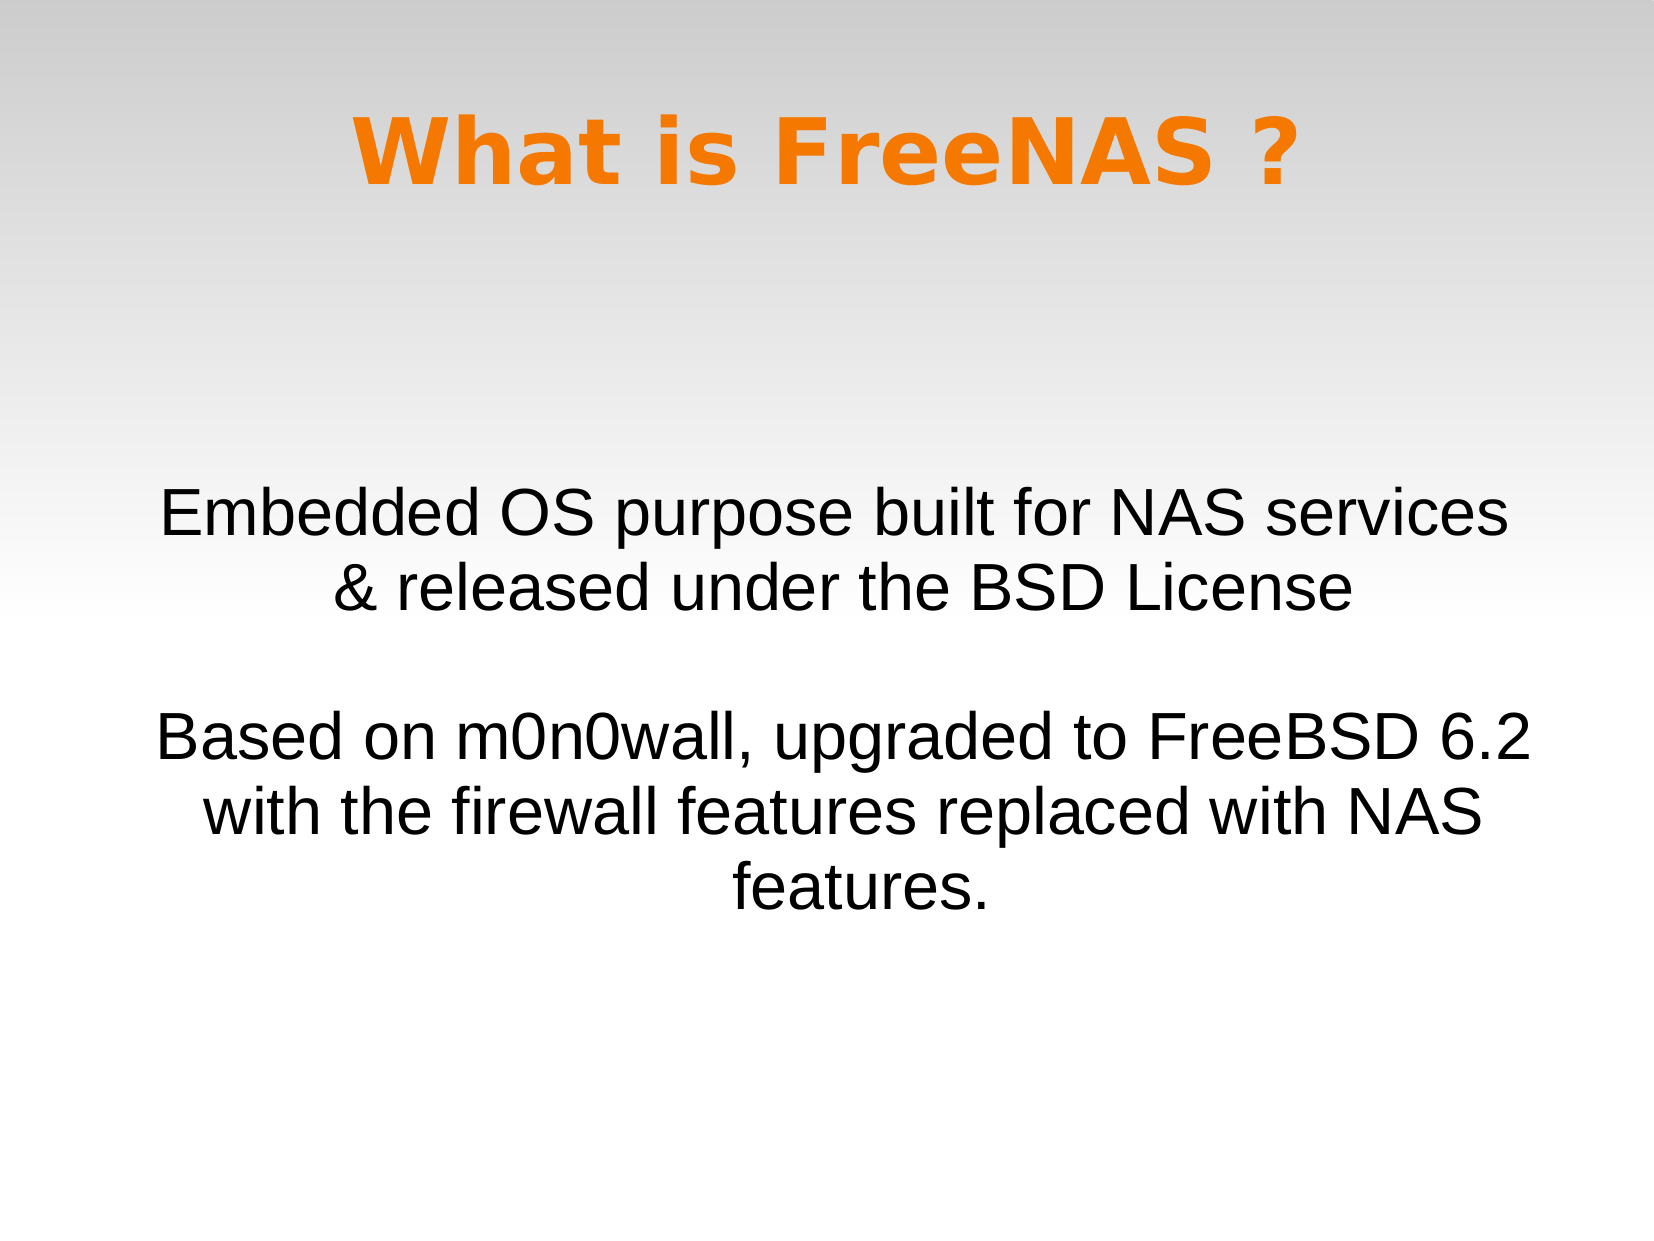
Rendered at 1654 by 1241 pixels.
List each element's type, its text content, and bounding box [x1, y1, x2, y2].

title What is FreeNAS ? [82, 49, 1571, 257]
subtitle Embedded OS purpose built for NAS services & released under the BSD License Based on m0n0wall, upgraded to FreeBSD 6.2 with the firewall features replaced with NAS features. [82, 297, 1571, 1102]
